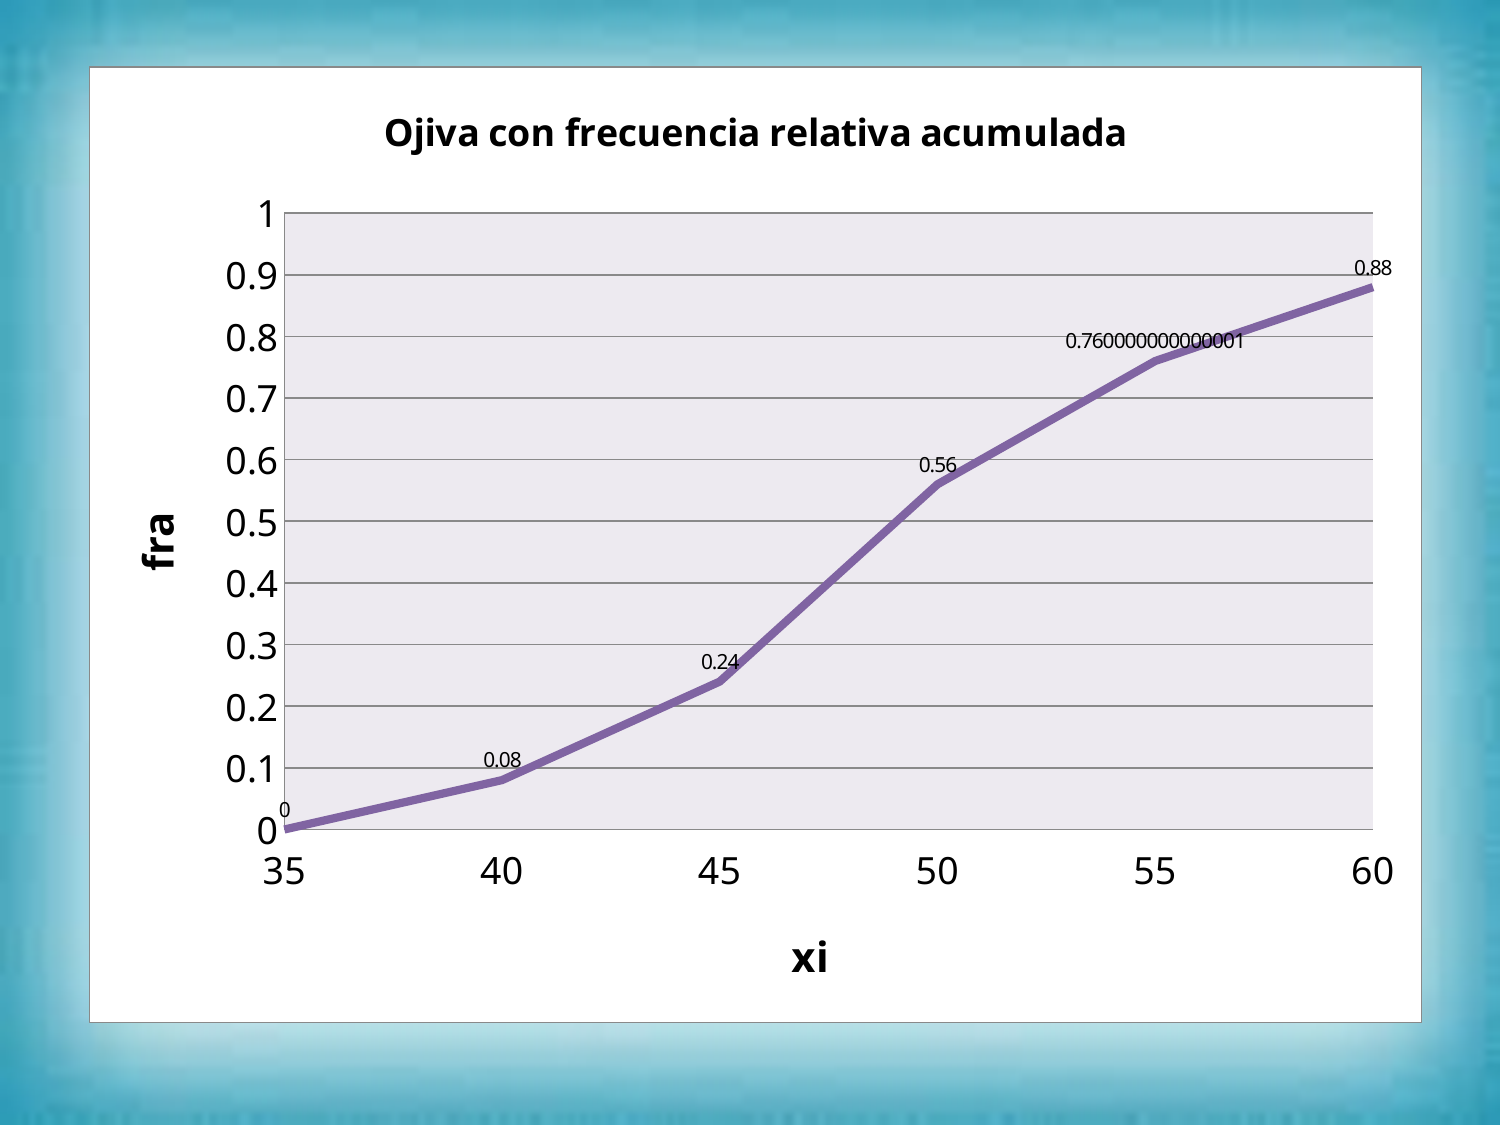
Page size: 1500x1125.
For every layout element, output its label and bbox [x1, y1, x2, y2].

chart [88, 66, 1423, 1024]
picture [0, 0, 1500, 1125]
